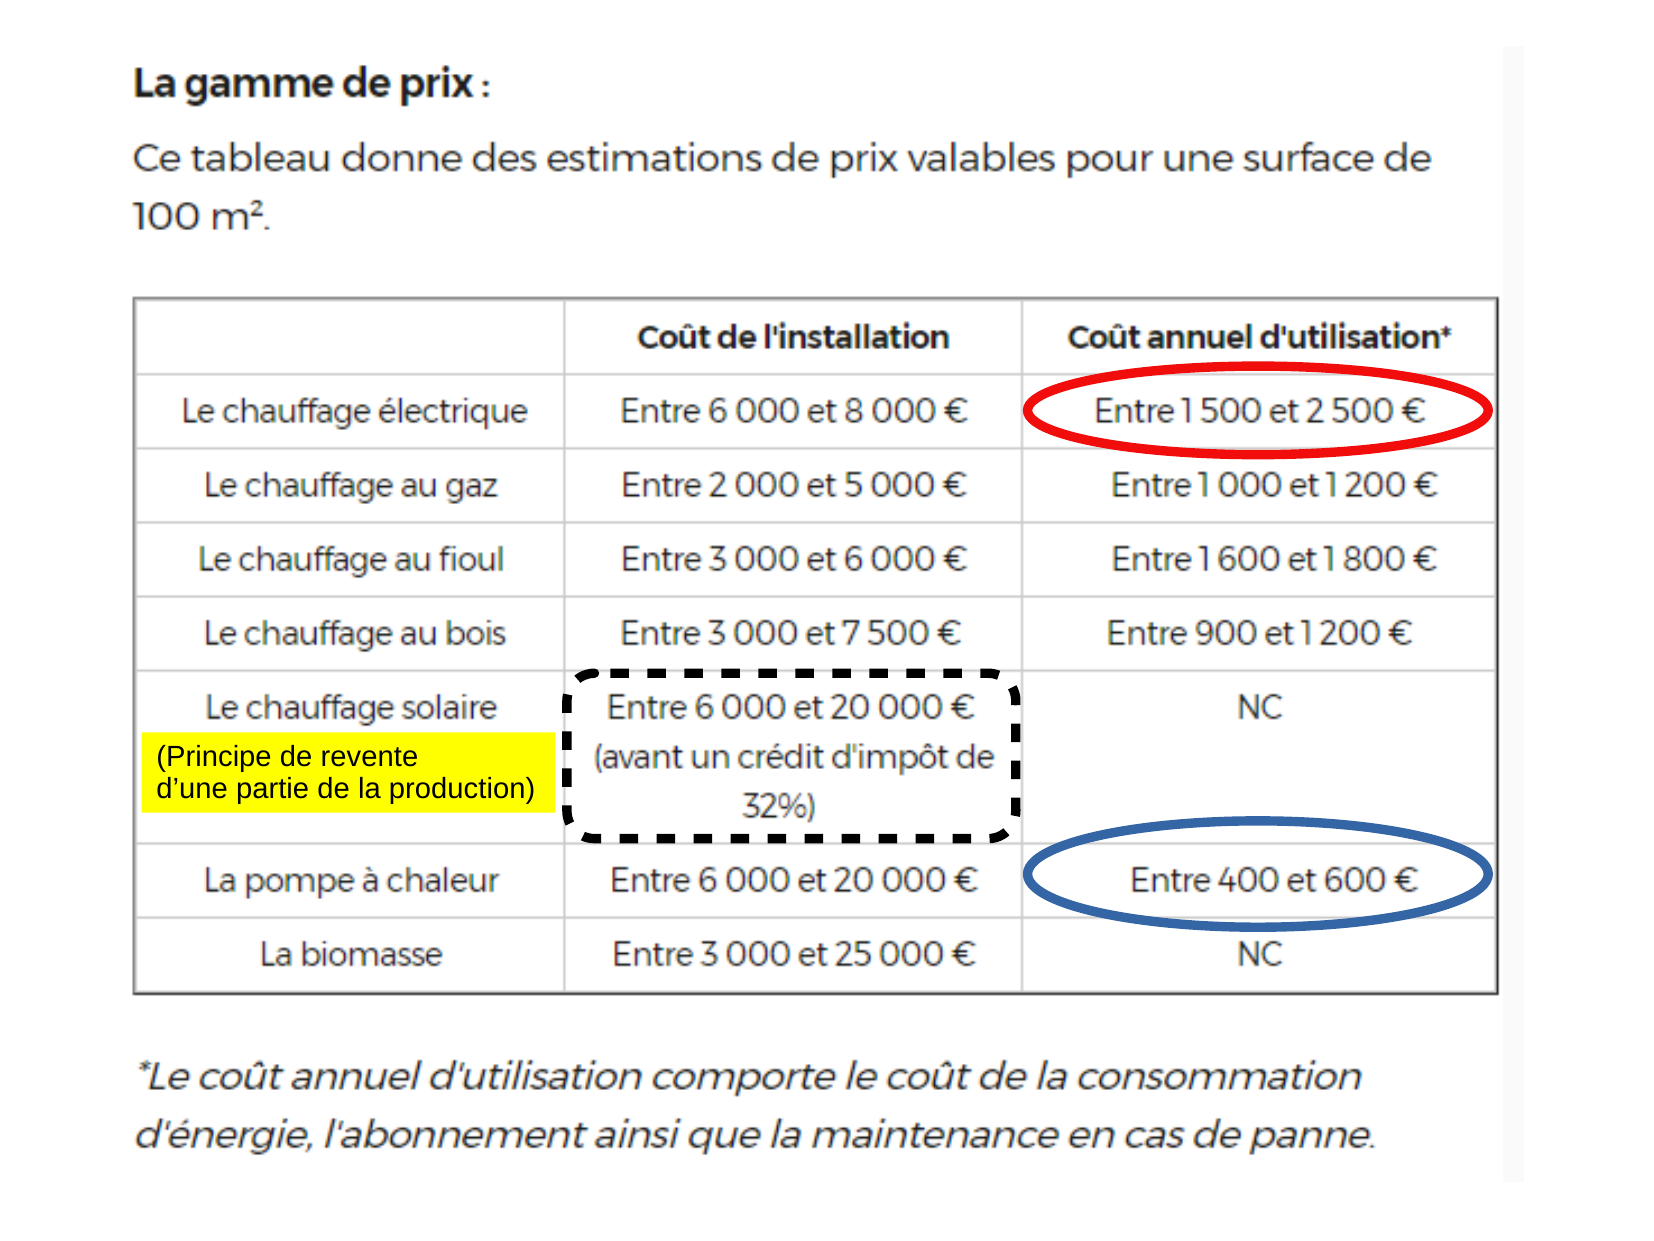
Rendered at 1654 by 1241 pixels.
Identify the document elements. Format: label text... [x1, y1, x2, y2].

picture [113, 46, 1524, 1182]
text_box (Principe de revente d’une partie de la production) [141, 732, 556, 813]
